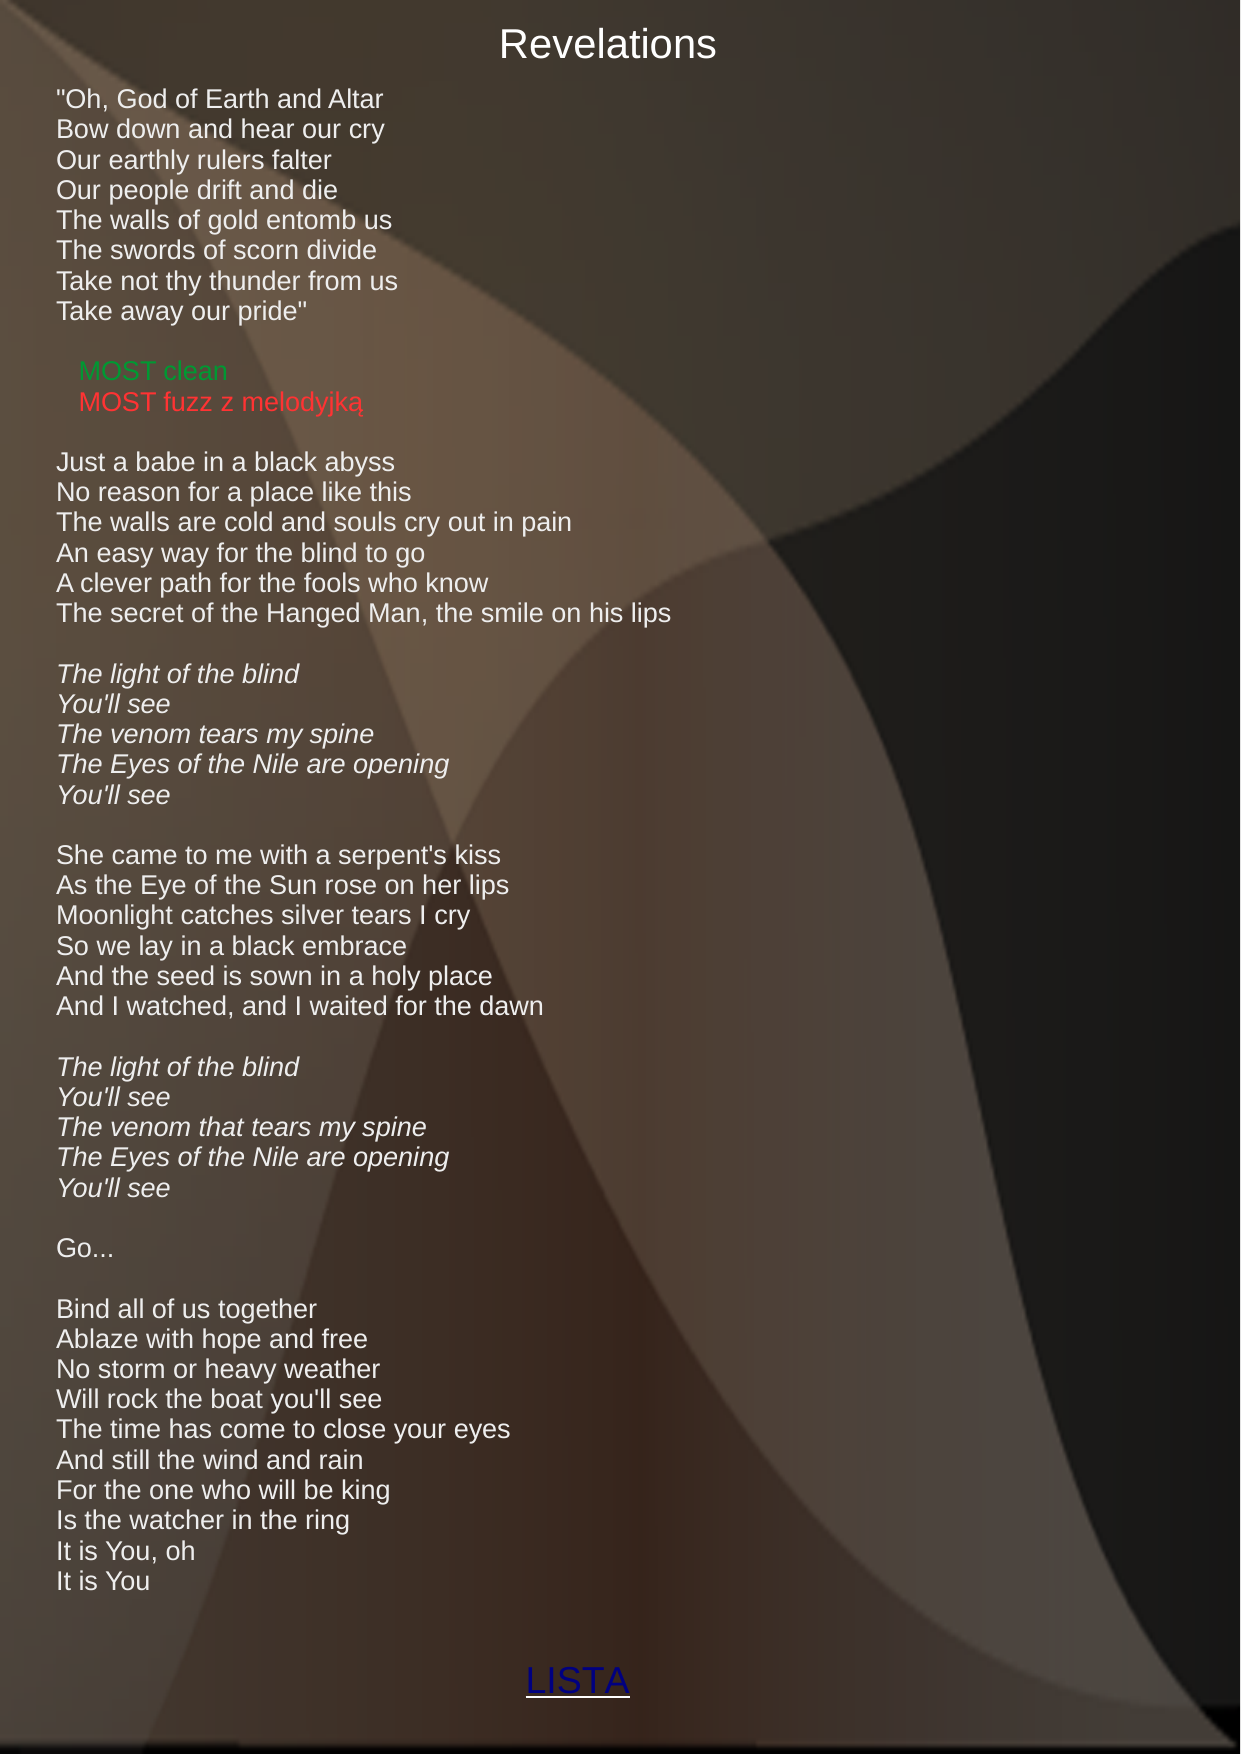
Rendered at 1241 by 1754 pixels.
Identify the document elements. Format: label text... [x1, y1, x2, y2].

title Revelations [76, 21, 1140, 68]
text_box "Oh, God of Earth and Altar Bow down and hear our cry Our earthly rulers falter Our people drift and die The walls of gold entomb us The swords of scorn divide Take not thy thunder from us Take away our pride" MOST clean MOST fuzz z melodyjką Just a babe in a black abyss No reason for a place like this The walls are cold and souls cry out in pain An easy way for the blind to go A clever path for the fools who know The secret of the Hanged Man, the smile on his lips The light of the blind You'll see The venom tears my spine The Eyes of the Nile are opening You'll see She came to me with a serpent's kiss As the Eye of the Sun rose on her lips Moonlight catches silver tears I cry So we lay in a black embrace And the seed is sown in a holy place And I watched, and I waited for the dawn The light of the blind You'll see The venom that tears my spine The Eyes of the Nile are opening You'll see Go... Bind all of us together Ablaze with hope and free No storm or heavy weather Will rock the boat you'll see The time has come to close your eyes And still the wind and rain For the one who will be king Is the watcher in the ring It is You, oh It is You [41, 76, 1188, 1648]
picture [0, 0, 1241, 1754]
text_box LISTA [525, 1659, 658, 1702]
